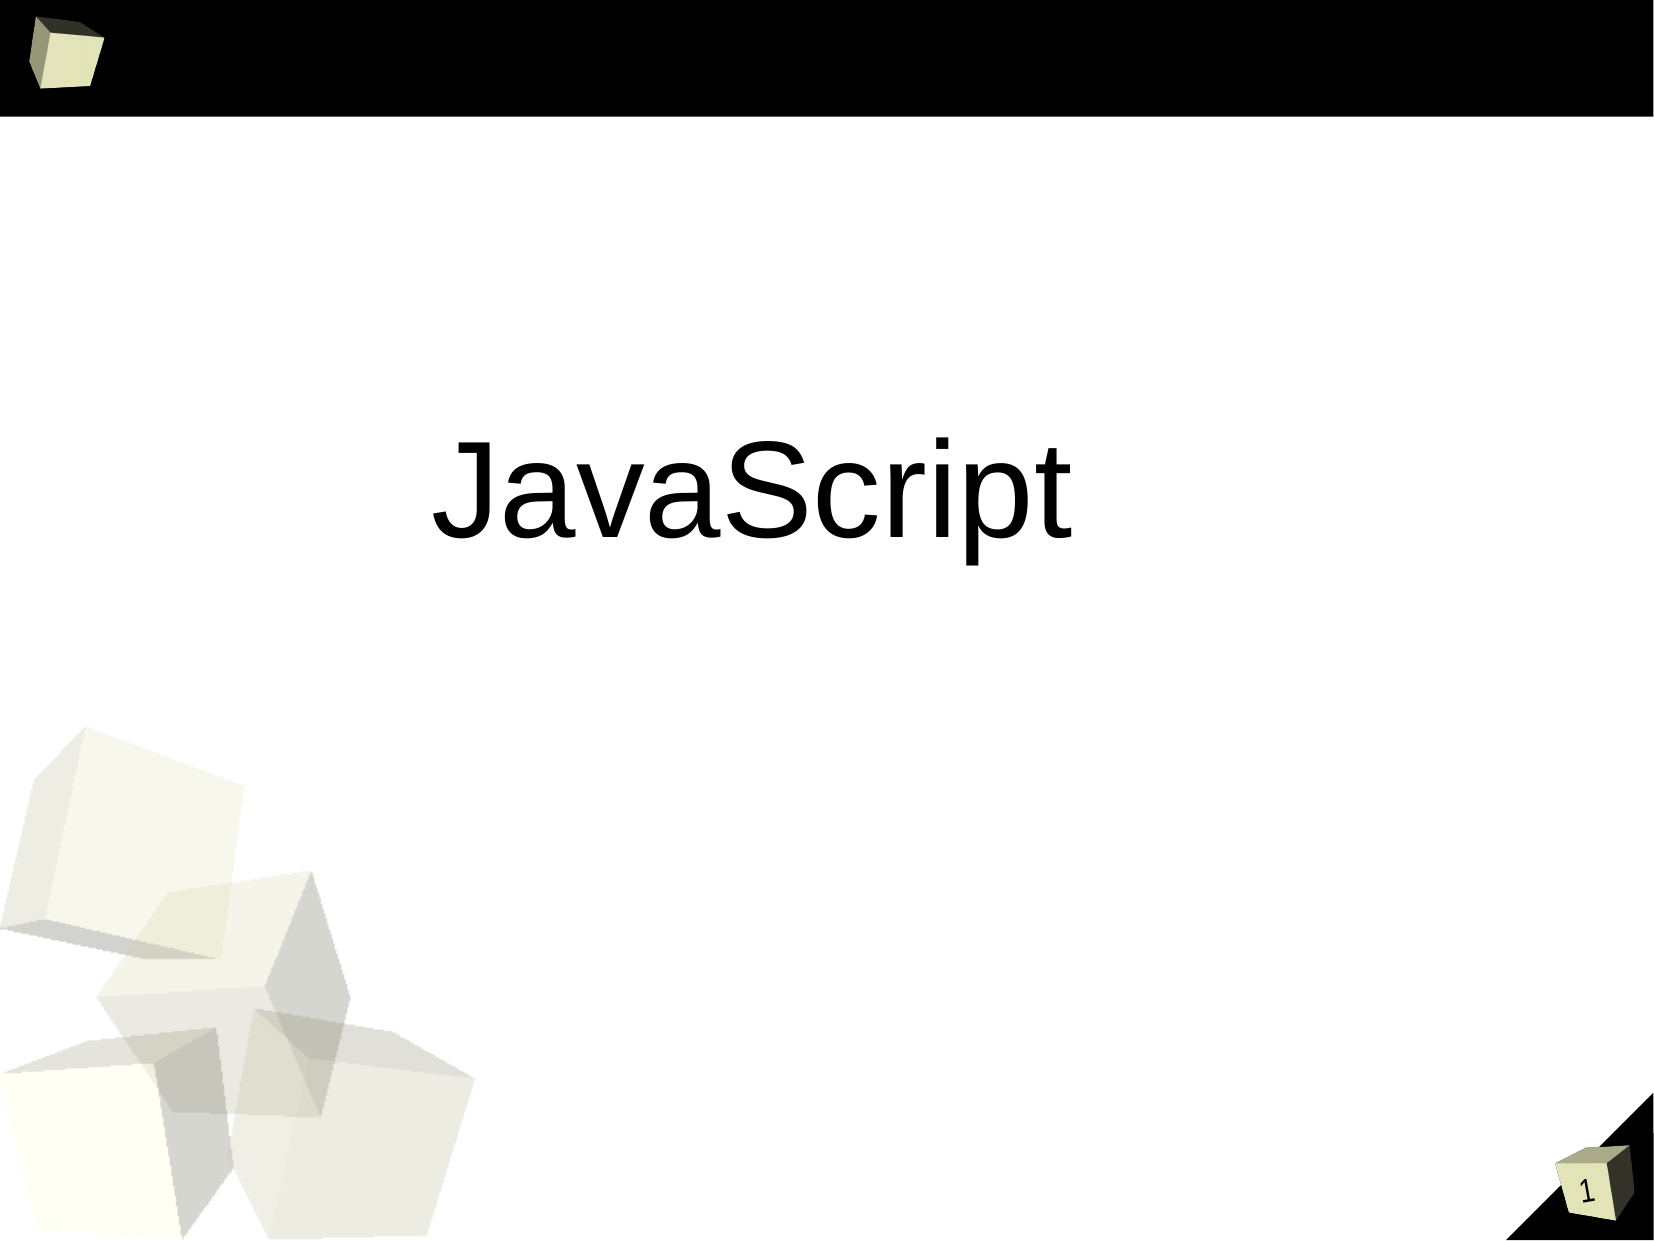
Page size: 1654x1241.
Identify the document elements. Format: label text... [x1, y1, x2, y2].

picture [0, 726, 477, 1241]
list JavaScript [413, 413, 1138, 650]
